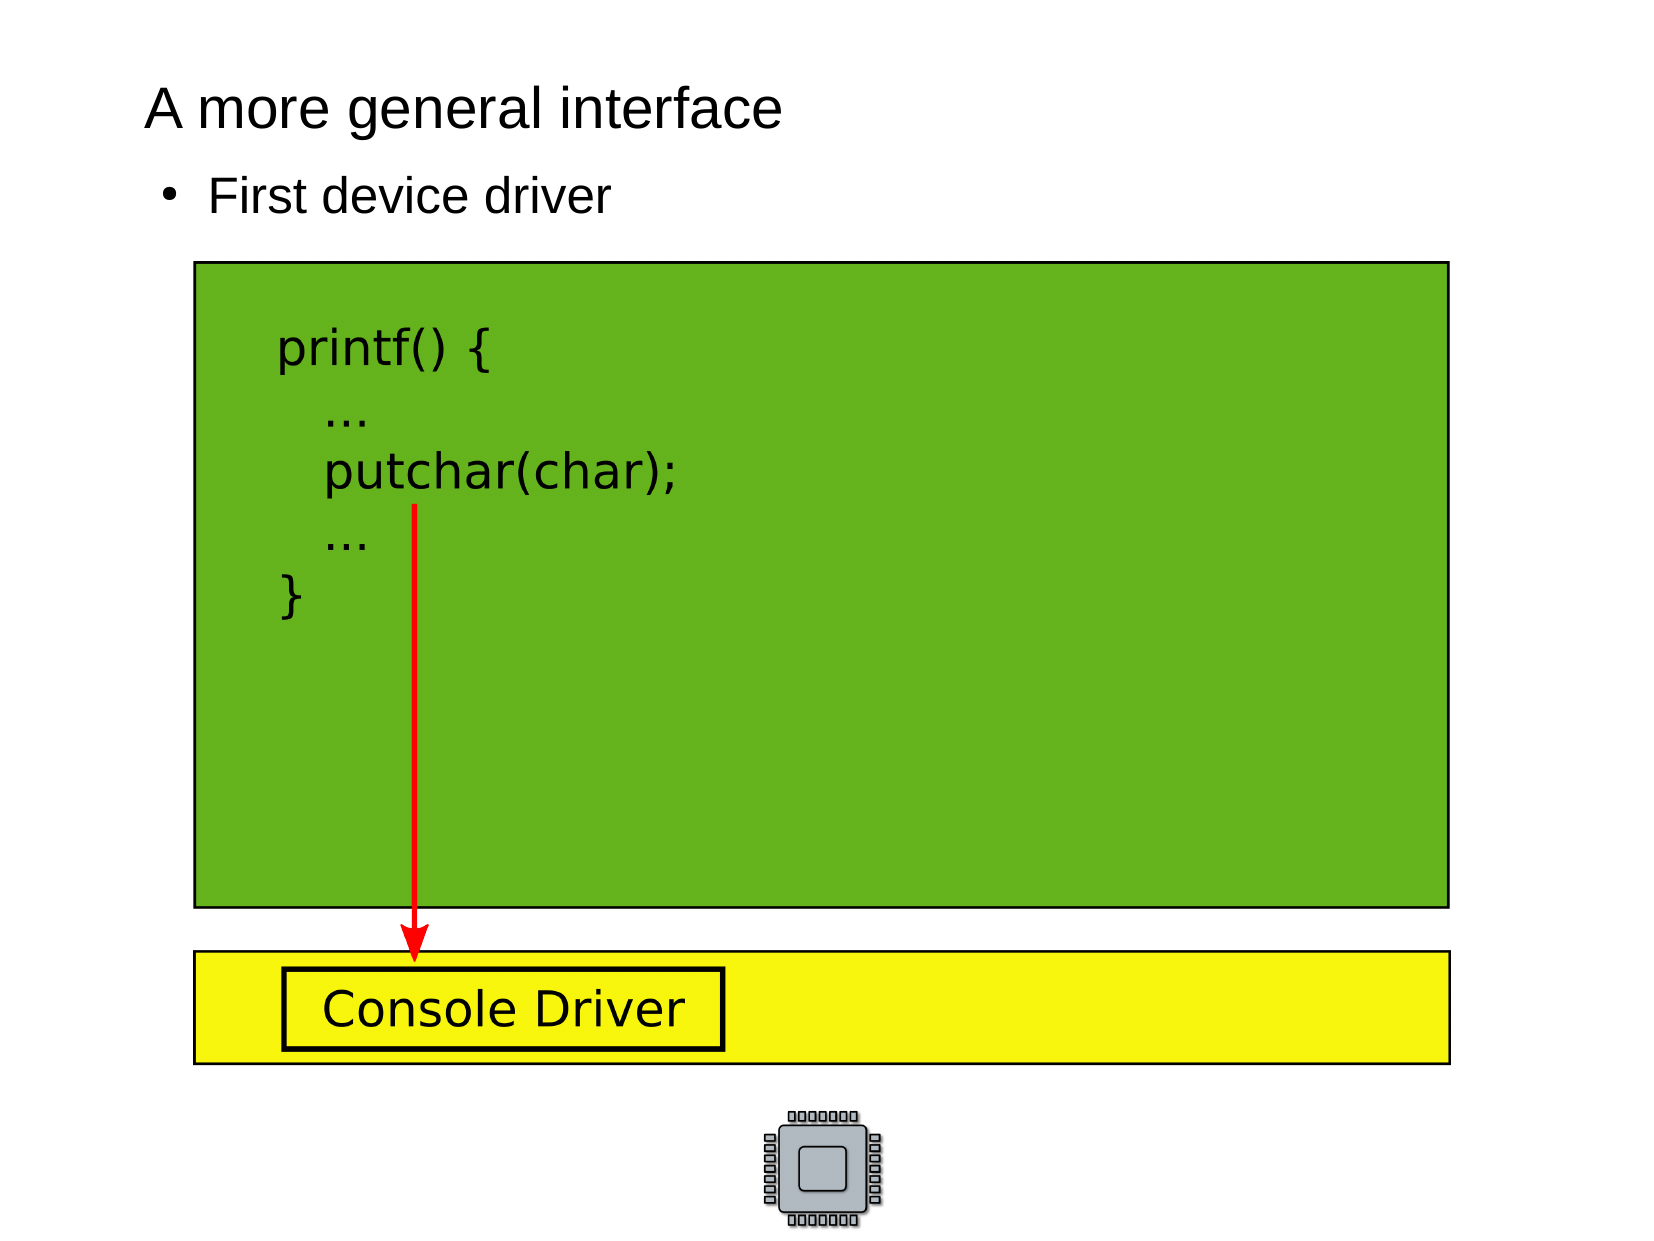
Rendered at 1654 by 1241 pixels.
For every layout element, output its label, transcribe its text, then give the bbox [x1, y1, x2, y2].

picture [193, 261, 1451, 1238]
list A more general interface First device driver [82, 75, 1576, 226]
